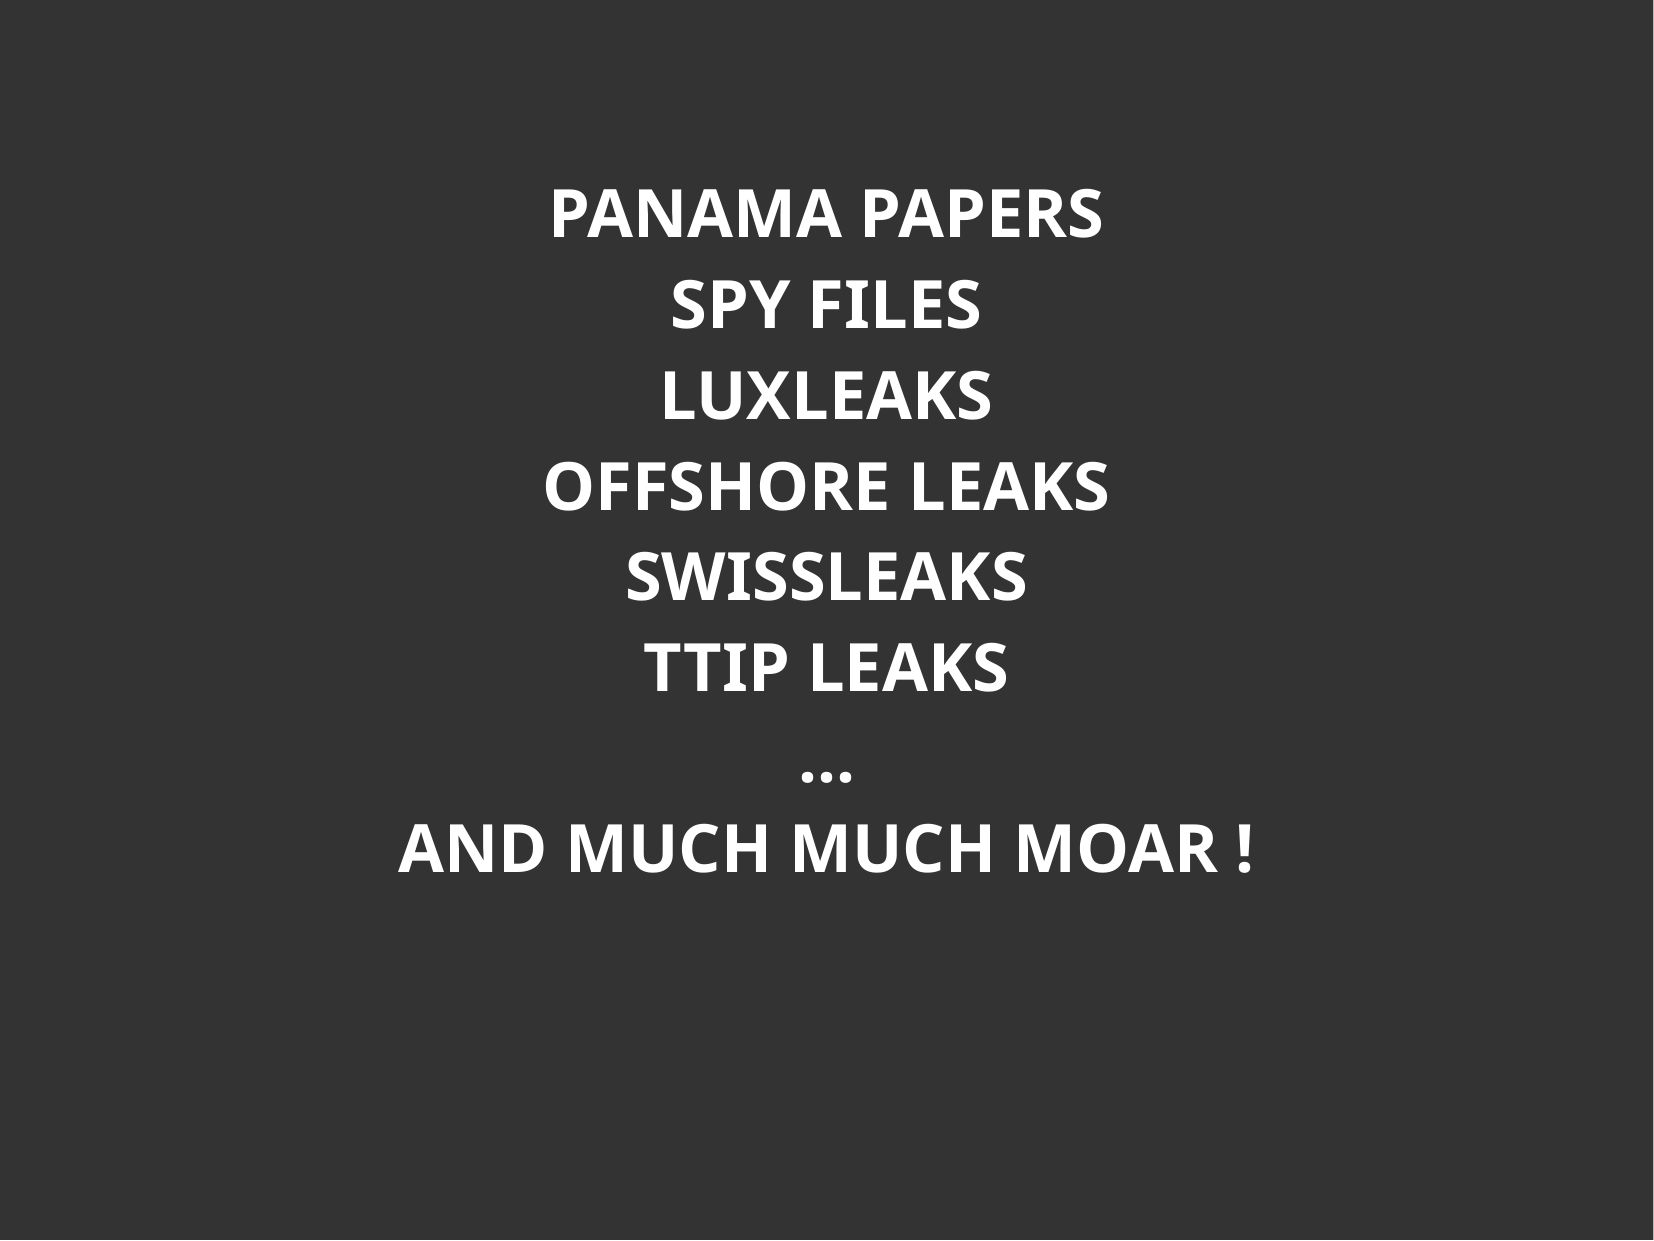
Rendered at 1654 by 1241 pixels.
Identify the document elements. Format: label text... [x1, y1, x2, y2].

subtitle PANAMA PAPERS SPY FILES LUXLEAKS OFFSHORE LEAKS SWISSLEAKS TTIP LEAKS ... AND MUCH MUCH MOAR ! [82, 49, 1571, 1010]
